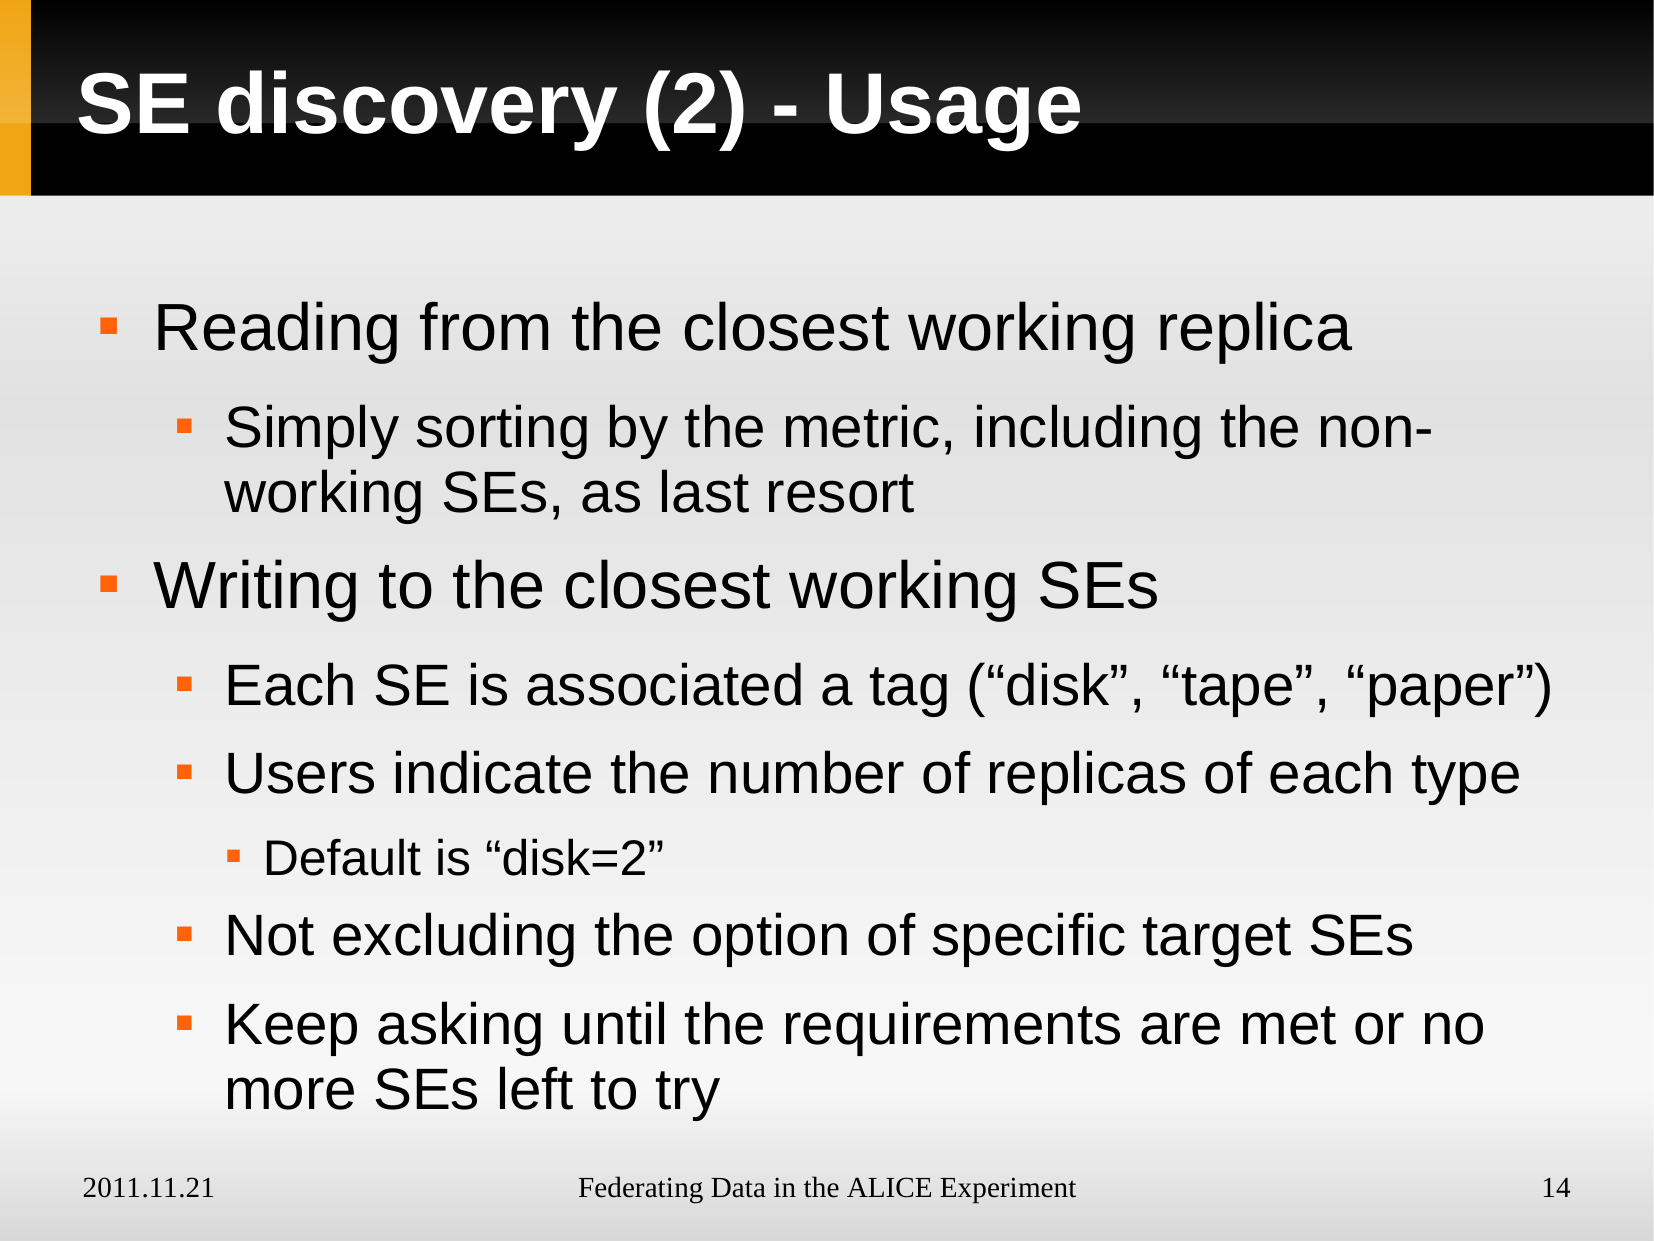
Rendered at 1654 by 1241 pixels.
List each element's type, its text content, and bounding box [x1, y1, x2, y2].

picture [0, 0, 1654, 1241]
list Reading from the closest working replica Simply sorting by the metric, including the non-working SEs, as last resort Writing to the closest working SEs Each SE is associated a tag (“disk”, “tape”, “paper”) Users indicate the number of replicas of each type Default is “disk=2” Not excluding the option of specific target SEs Keep asking until the requirements are met or no more SEs left to try [82, 290, 1571, 1121]
title SE discovery (2) - Usage [76, 0, 1565, 208]
